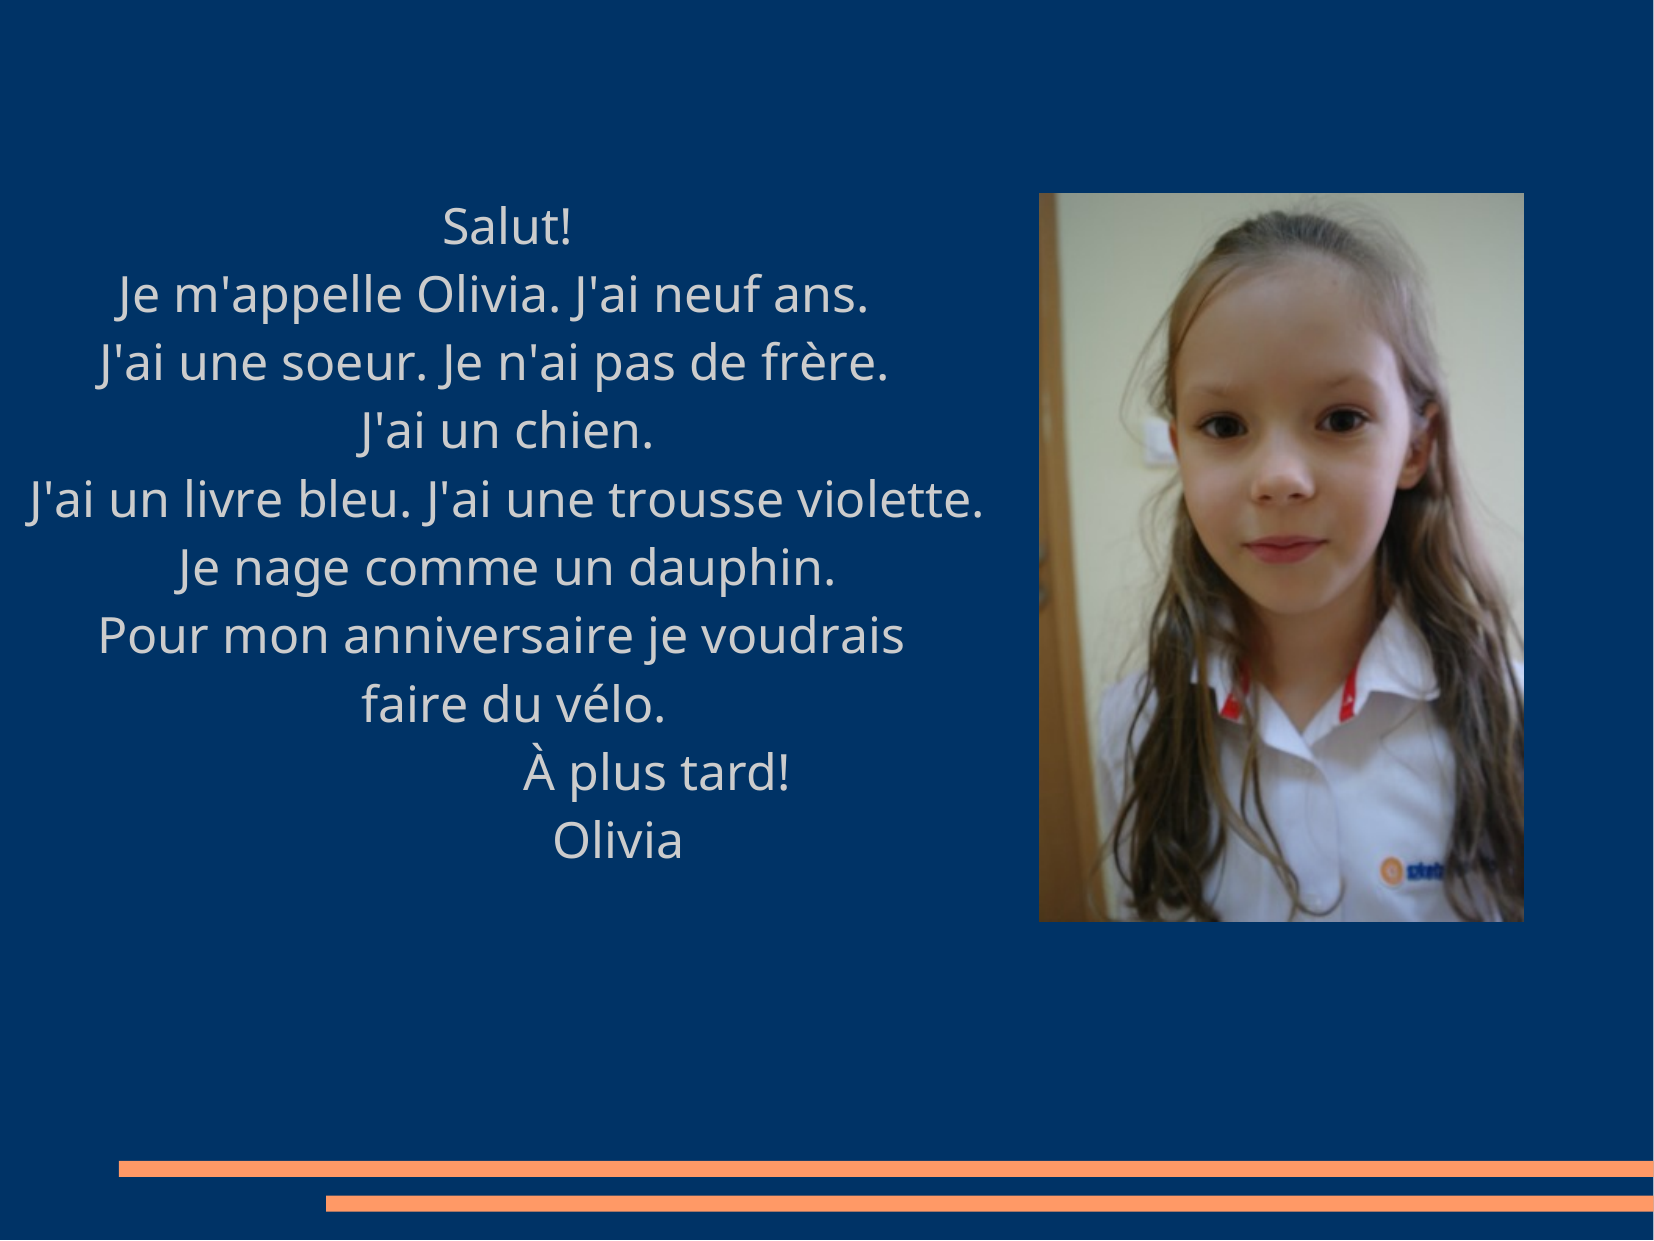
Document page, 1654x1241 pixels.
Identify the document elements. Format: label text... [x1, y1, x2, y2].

picture [1039, 193, 1524, 922]
subtitle Salut! Je m'appelle Olivia. J'ai neuf ans. J'ai une soeur. Je n'ai pas de frère. J'ai un chien. J'ai un livre bleu. J'ai une trousse violette. Je nage comme un dauphin. Pour mon anniversaire je voudrais faire du vélo. À plus tard! Olivia [23, 227, 993, 838]
